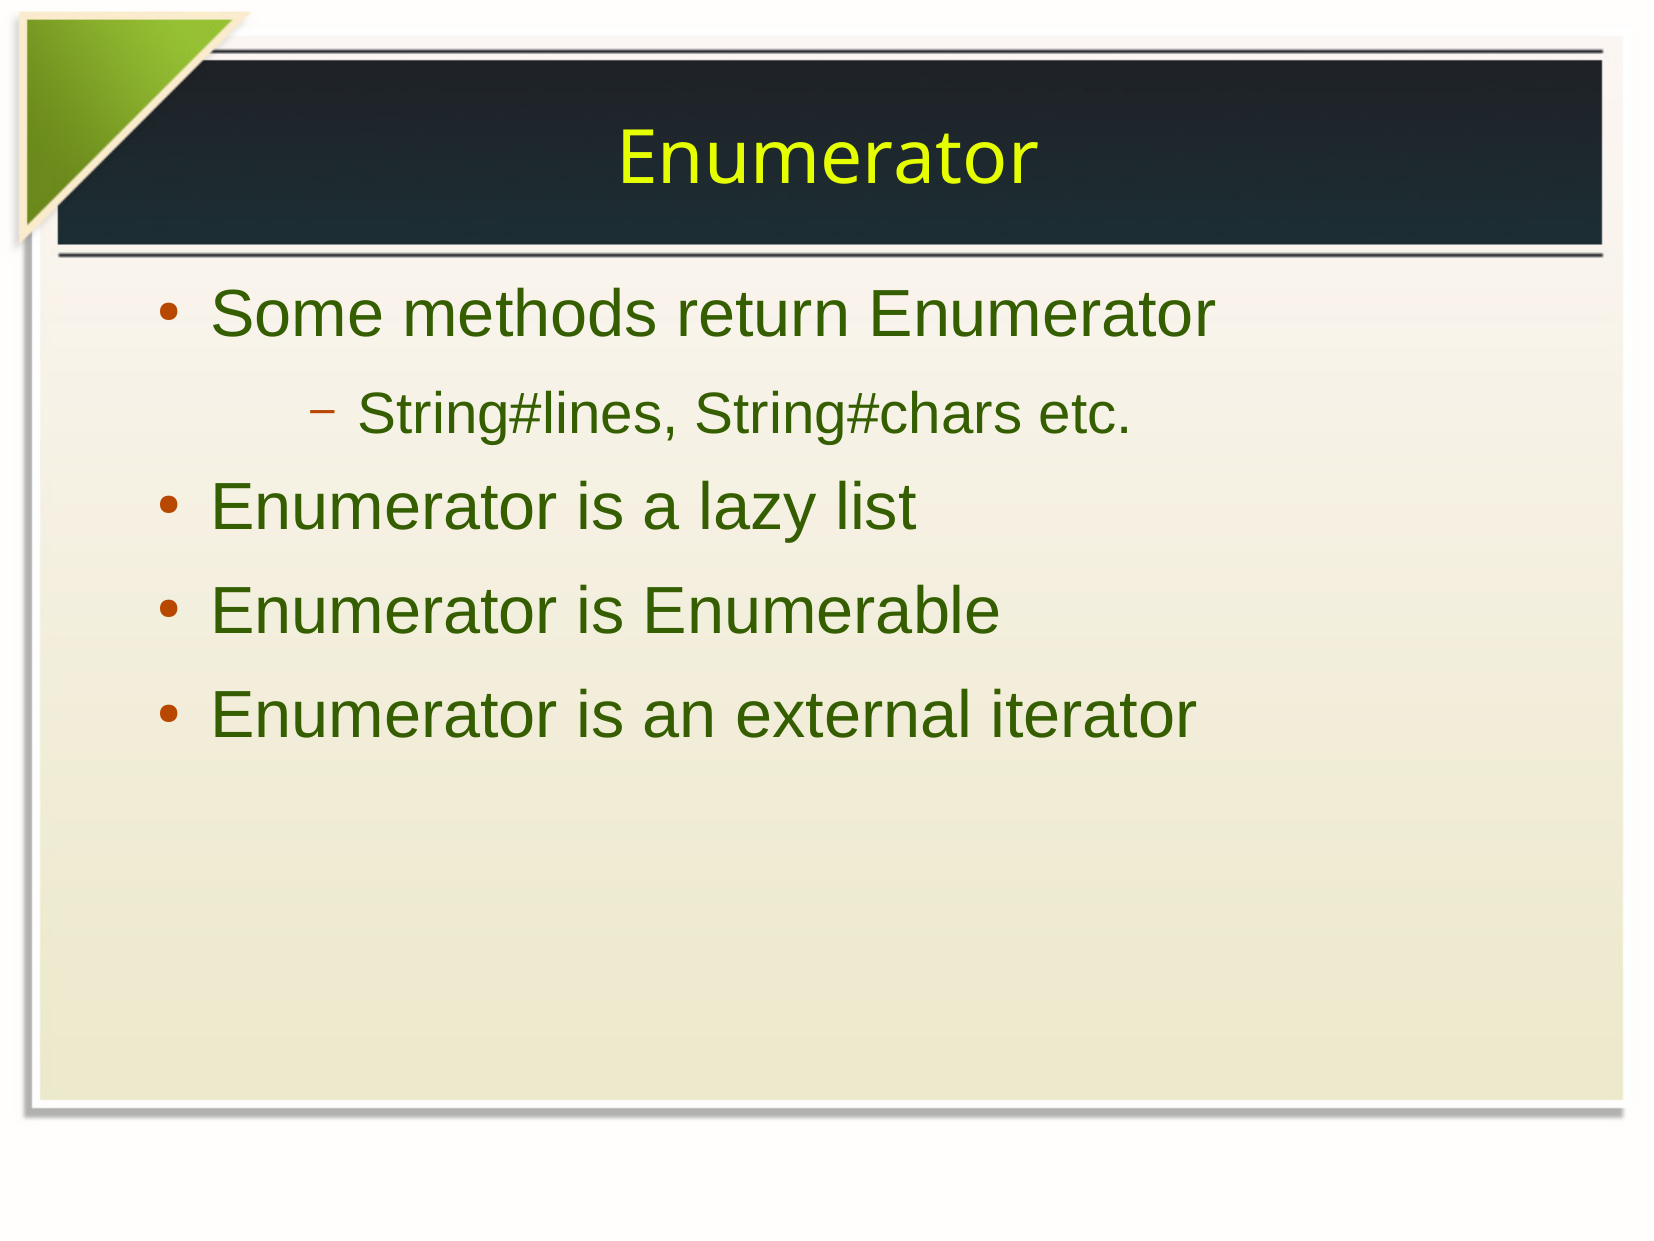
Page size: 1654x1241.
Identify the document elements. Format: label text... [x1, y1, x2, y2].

title Enumerator [121, 73, 1534, 237]
picture [0, 0, 1654, 1241]
list Some methods return Enumerator String#lines, String#chars etc. Enumerator is a lazy list Enumerator is Enumerable Enumerator is an external iterator [121, 276, 1534, 1087]
